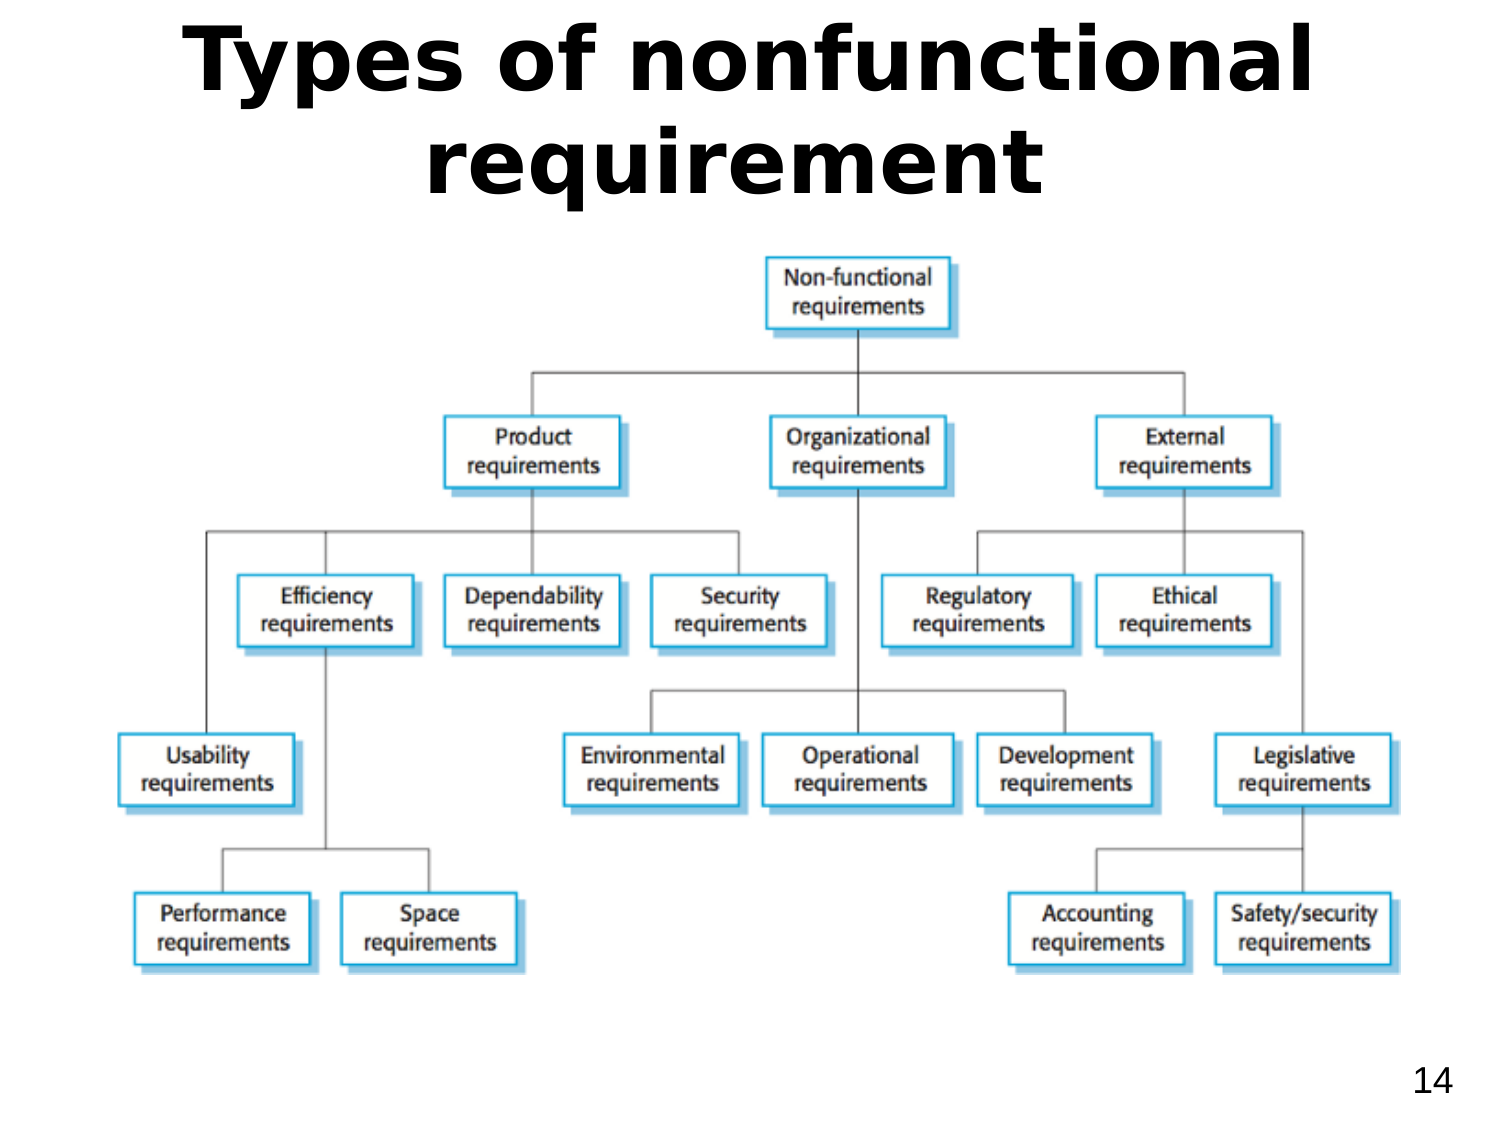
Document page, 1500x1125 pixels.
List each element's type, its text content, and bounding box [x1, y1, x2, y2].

title Types of nonfunctional requirement [75, 7, 1425, 214]
picture [116, 255, 1401, 975]
